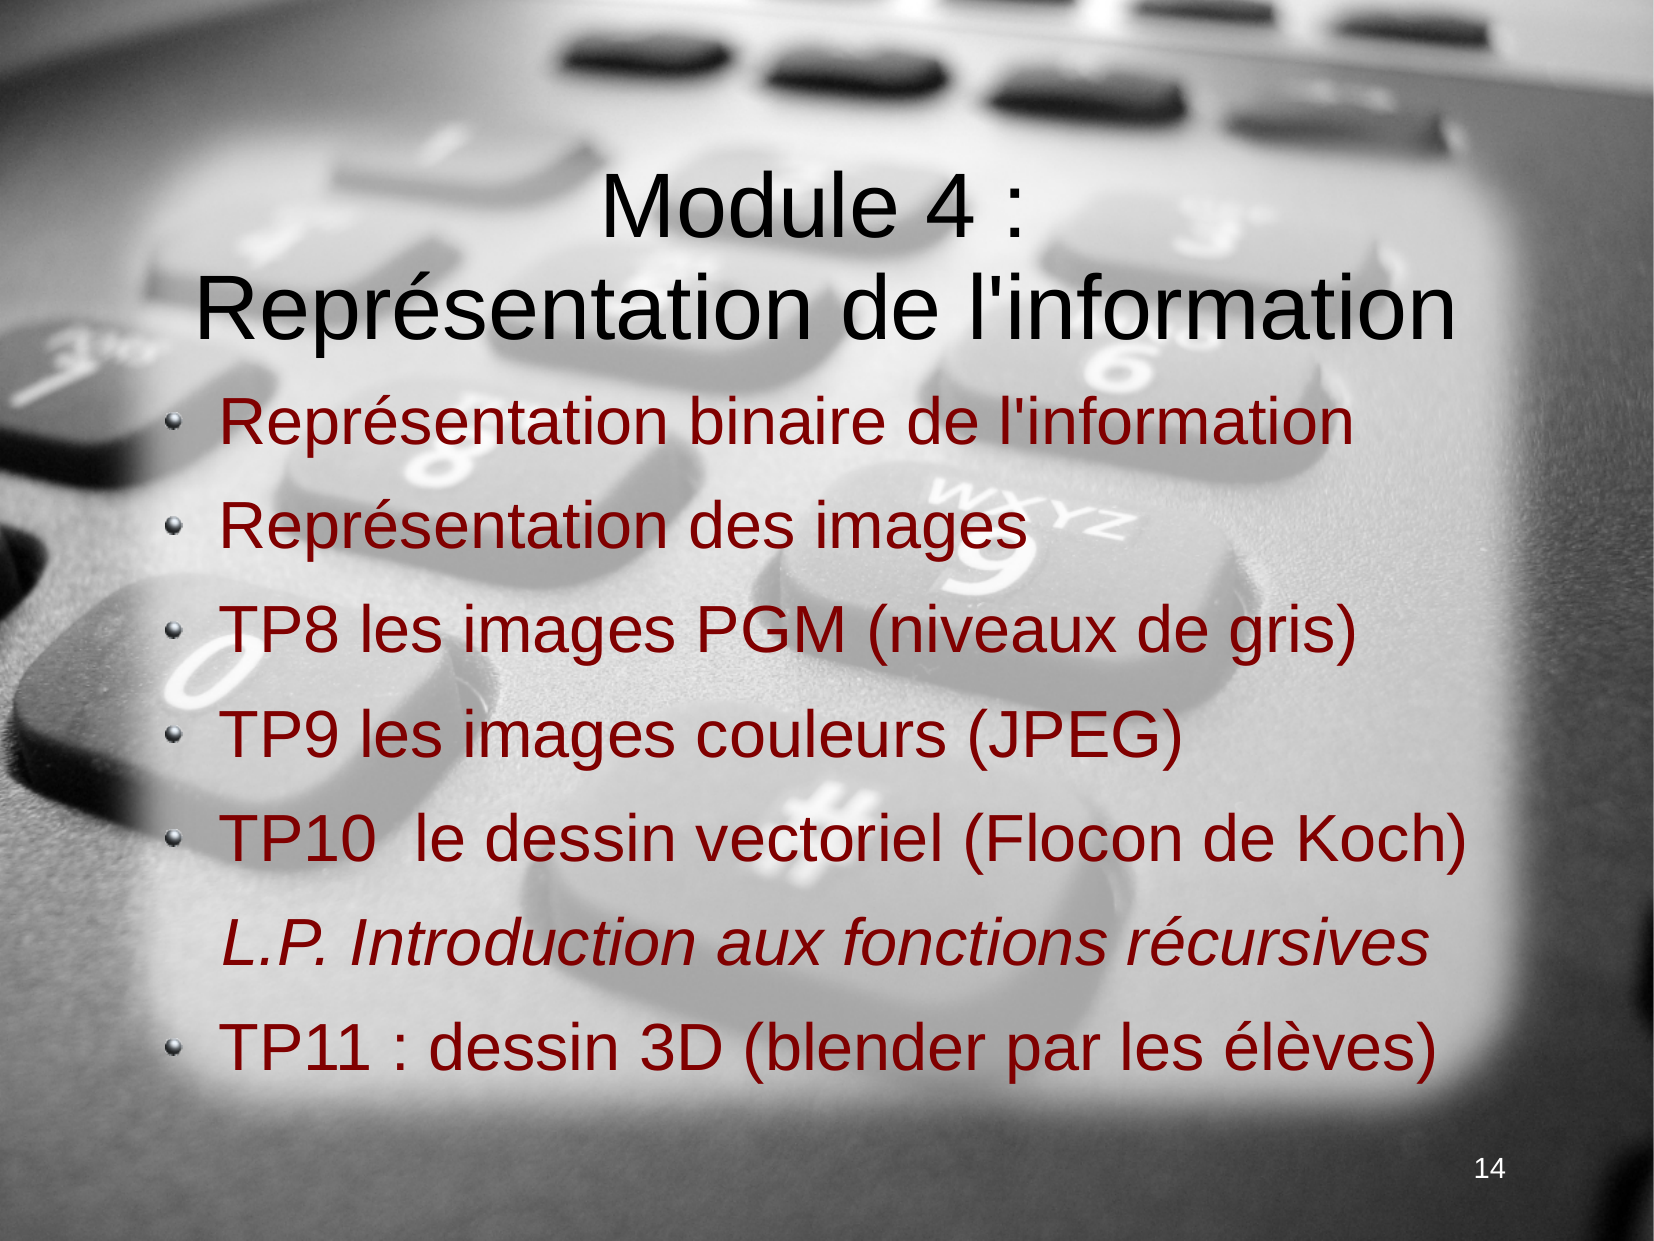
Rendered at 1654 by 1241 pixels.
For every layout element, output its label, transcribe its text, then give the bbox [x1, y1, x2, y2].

title Module 4 : Représentation de l'information [147, 153, 1506, 361]
list Représentation binaire de l'information Représentation des images TP8 les images PGM (niveaux de gris) TP9 les images couleurs (JPEG) TP10 le dessin vectoriel (Flocon de Koch) L.P. Introduction aux fonctions récursives TP11 : dessin 3D (blender par les élèves) [147, 383, 1506, 1093]
picture [0, 0, 1654, 1241]
